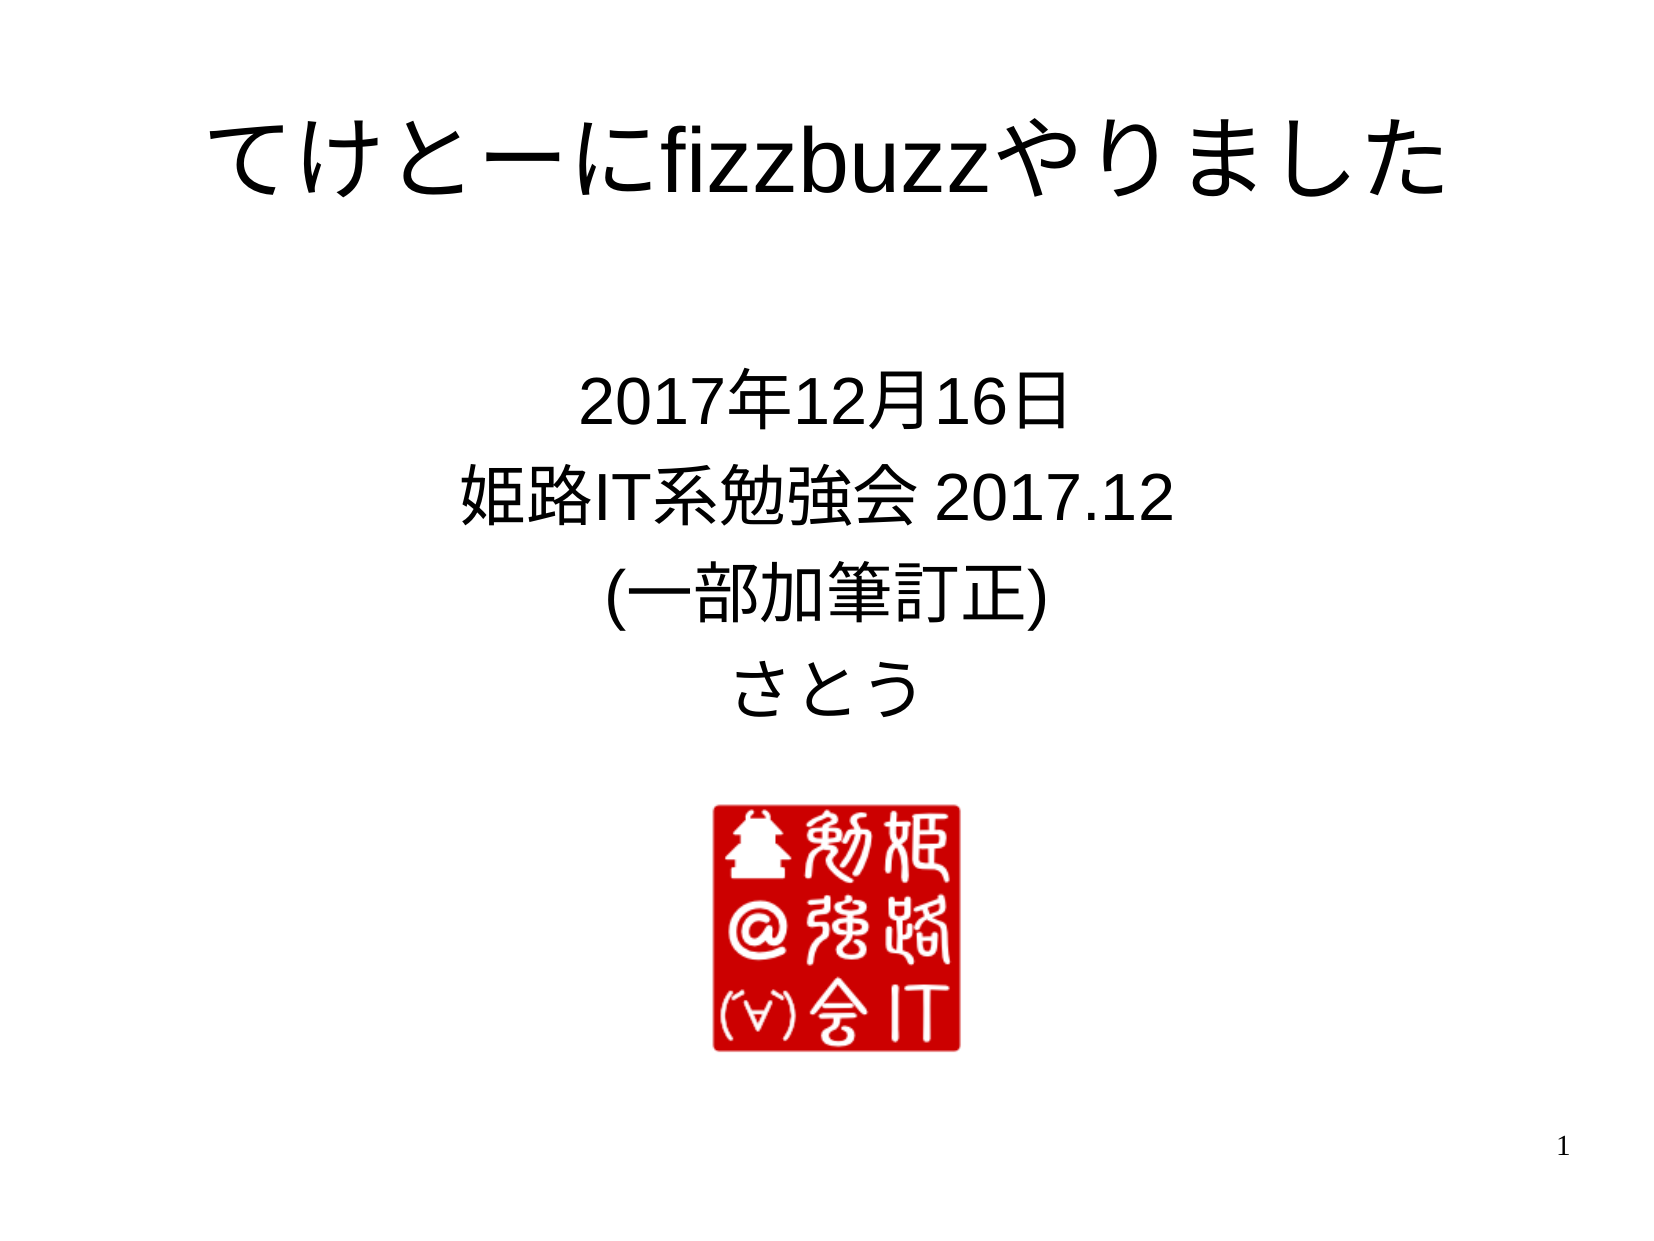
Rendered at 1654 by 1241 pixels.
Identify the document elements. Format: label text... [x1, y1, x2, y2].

subtitle 2017年12月16日 姫路IT系勉強会 2017.12 (一部加筆訂正) さとう [82, 307, 1571, 774]
title てけとーにfizzbuzzやりました [82, 49, 1571, 257]
picture [680, 772, 994, 1085]
